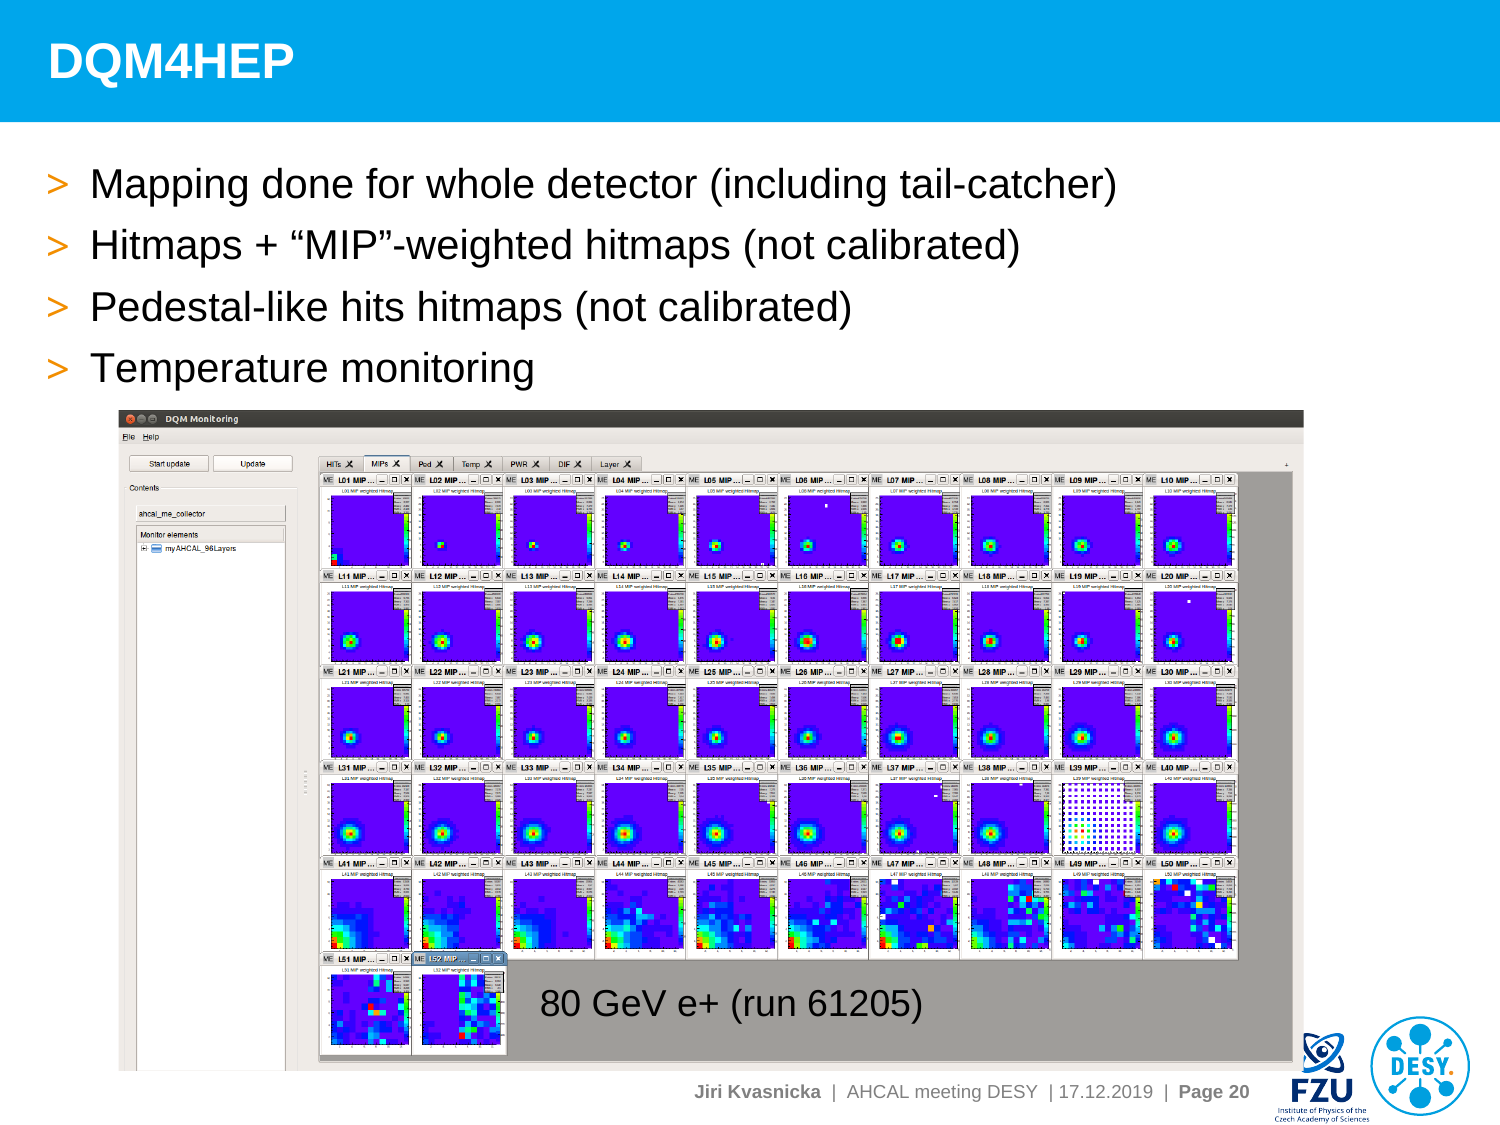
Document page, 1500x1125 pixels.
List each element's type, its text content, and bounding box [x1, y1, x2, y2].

text_box 80 GeV e+ (run 61205) [525, 975, 939, 1032]
title DQM4HEP [47, 16, 1446, 107]
picture [118, 410, 1375, 1125]
list Mapping done for whole detector (including tail-catcher) Hitmaps + “MIP”-weighted hitmaps (not calibrated) Pedestal-like hits hitmaps (not calibrated) Temperature monitoring [46, 160, 1444, 813]
